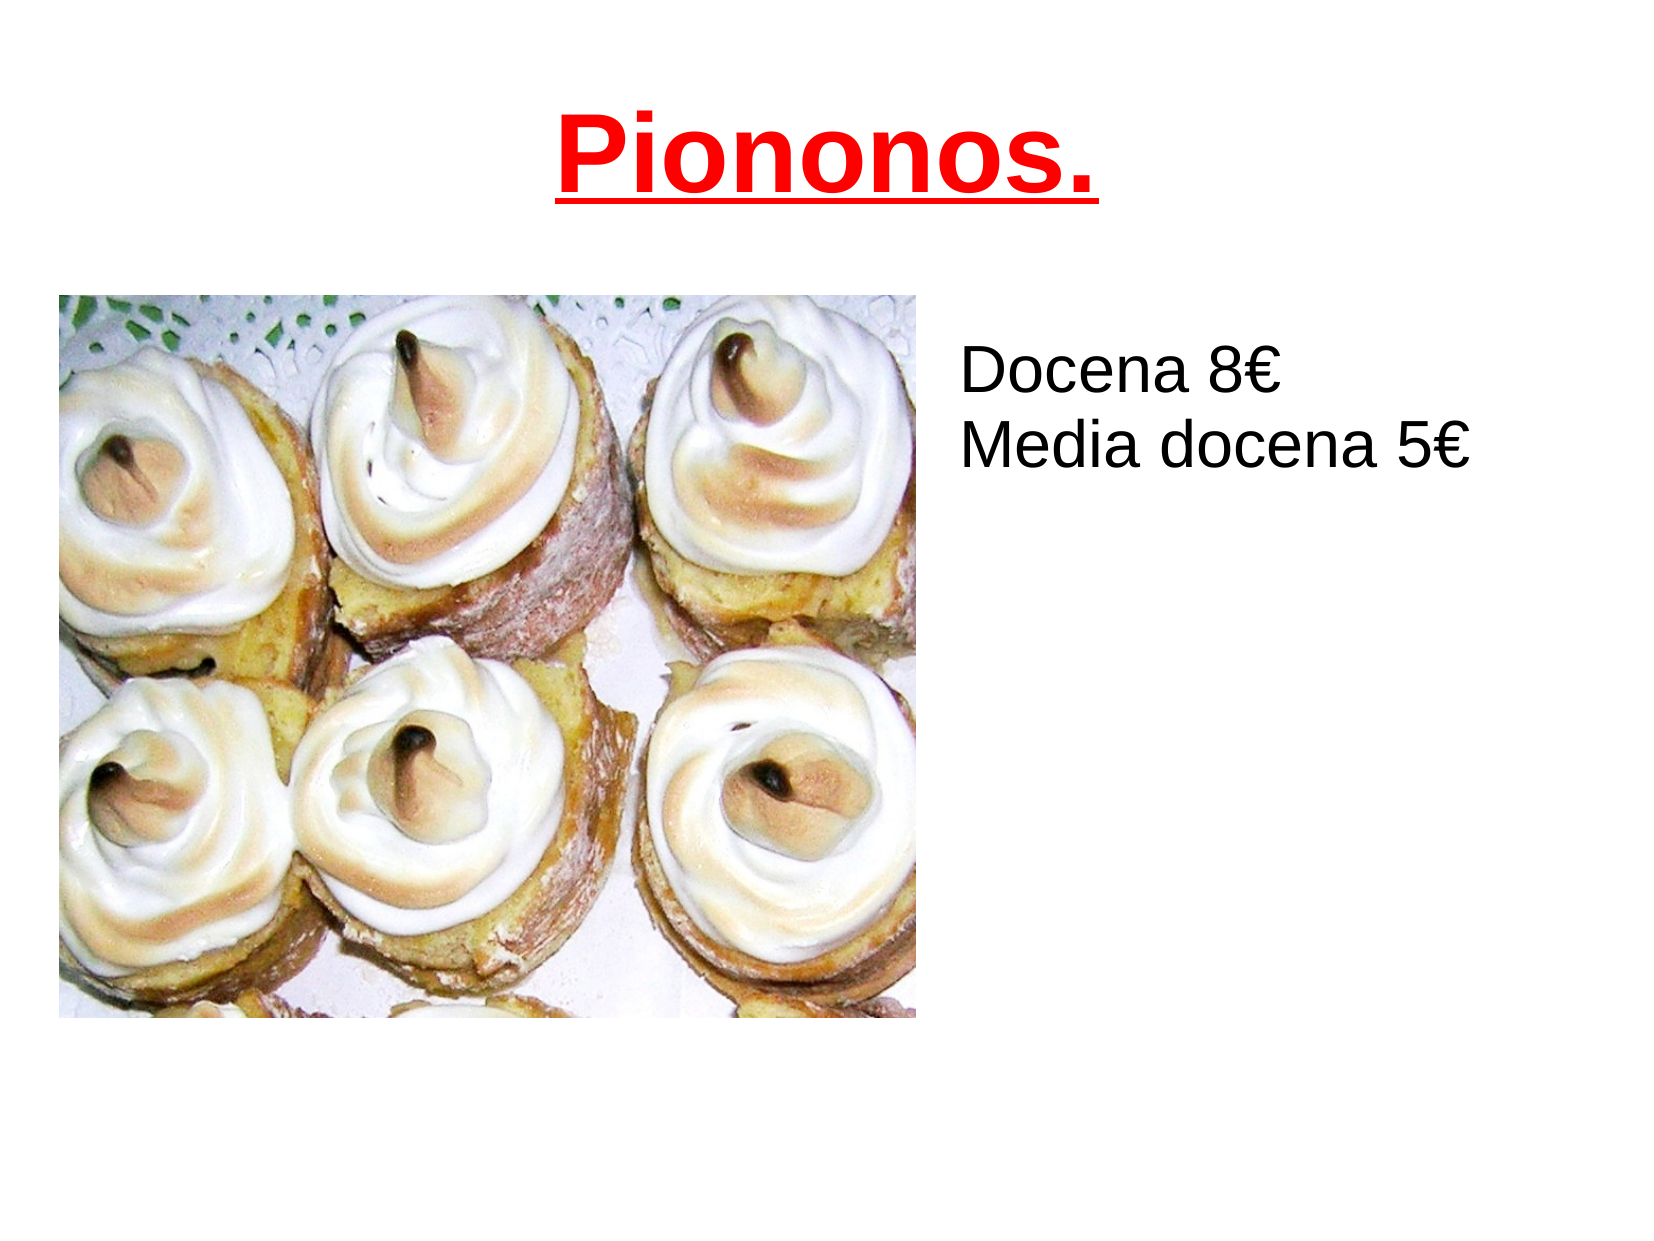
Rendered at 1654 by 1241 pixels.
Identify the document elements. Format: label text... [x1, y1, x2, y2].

text_box Docena 8€ Media docena 5€ [944, 324, 1536, 591]
title Piononos. [82, 56, 1571, 250]
picture [59, 295, 916, 1019]
